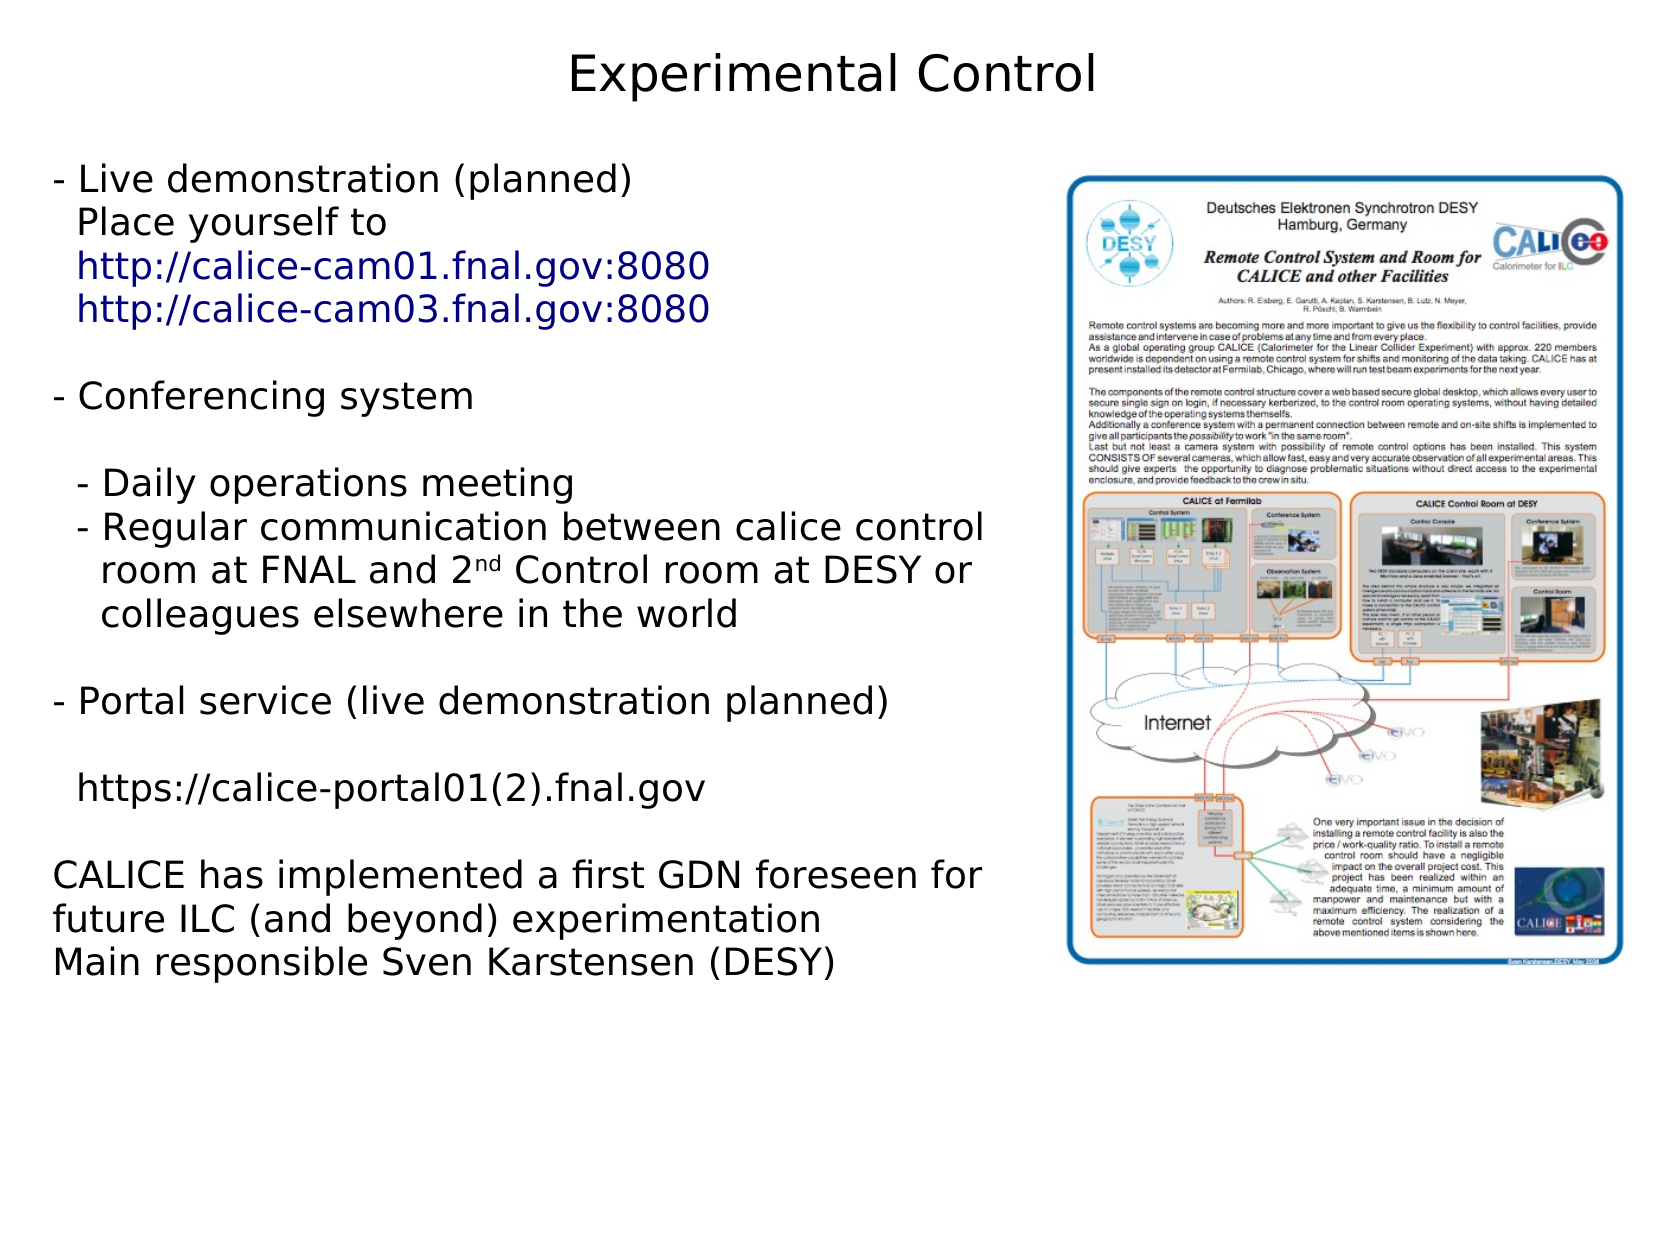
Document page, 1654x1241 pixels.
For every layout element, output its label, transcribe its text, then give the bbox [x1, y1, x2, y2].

picture [1050, 168, 1631, 977]
text_box Experimental Control [552, 37, 1103, 111]
text_box - Live demonstration (planned) Place yourself to http://calice-cam01.fnal.gov:8080 http://calice-cam03.fnal.gov:8080 - Conferencing system - Daily operations meeting - Regular communication between calice control room at FNAL and 2nd Control room at DESY or colleagues elsewhere in the world - Portal service (live demonstration planned) https://calice-portal01(2).fnal.gov CALICE has implemented a first GDN foreseen for future ILC (and beyond) experimentation Main responsible Sven Karstensen (DESY) [37, 150, 994, 993]
